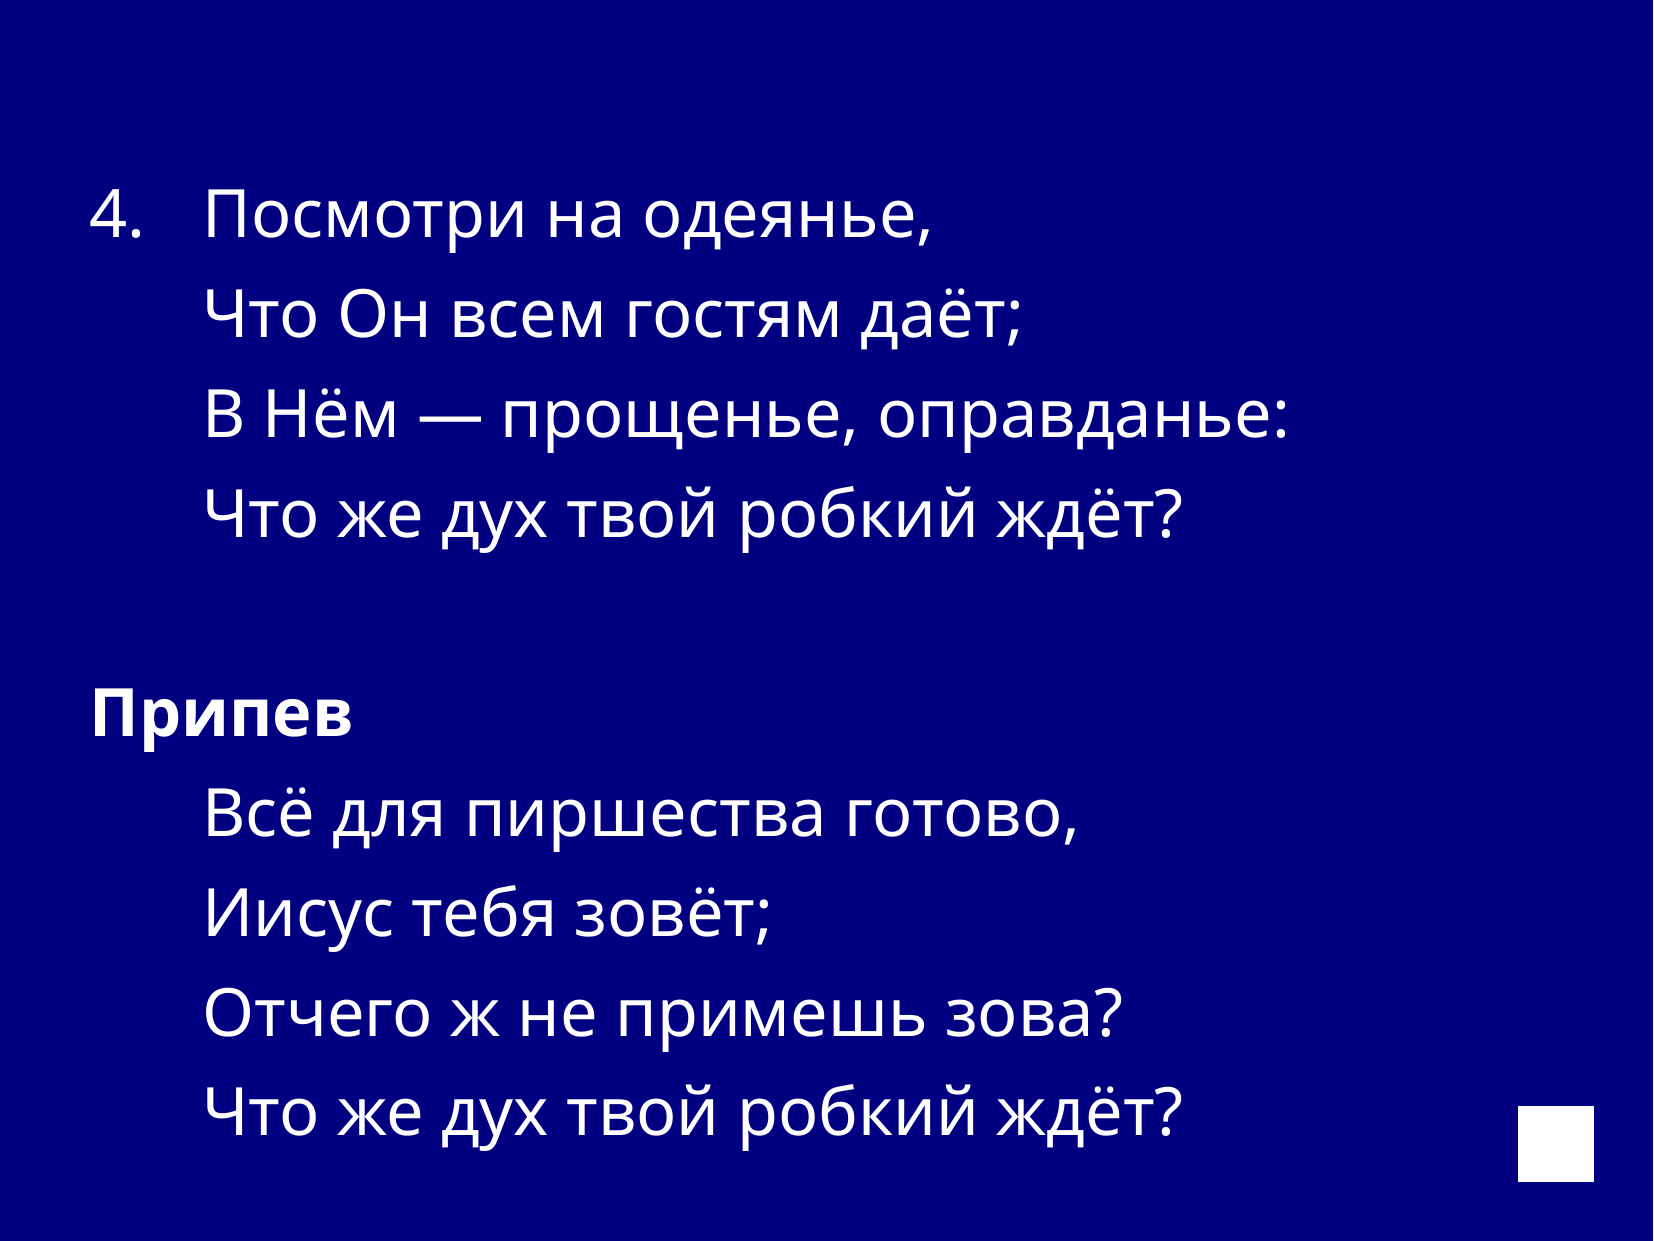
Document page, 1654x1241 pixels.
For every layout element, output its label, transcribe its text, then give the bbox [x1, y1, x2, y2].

text_box [1518, 1106, 1594, 1182]
text_box 4. Посмотри на одеянье, Что Он всем гостям даёт; В Нём ― прощенье, оправданье: Что же дух твой робкий ждёт? Припев Всё для пиршества готово, Иисус тебя зовёт; Отчего ж не примешь зова? Что же дух твой робкий ждёт? [75, 150, 1576, 1163]
